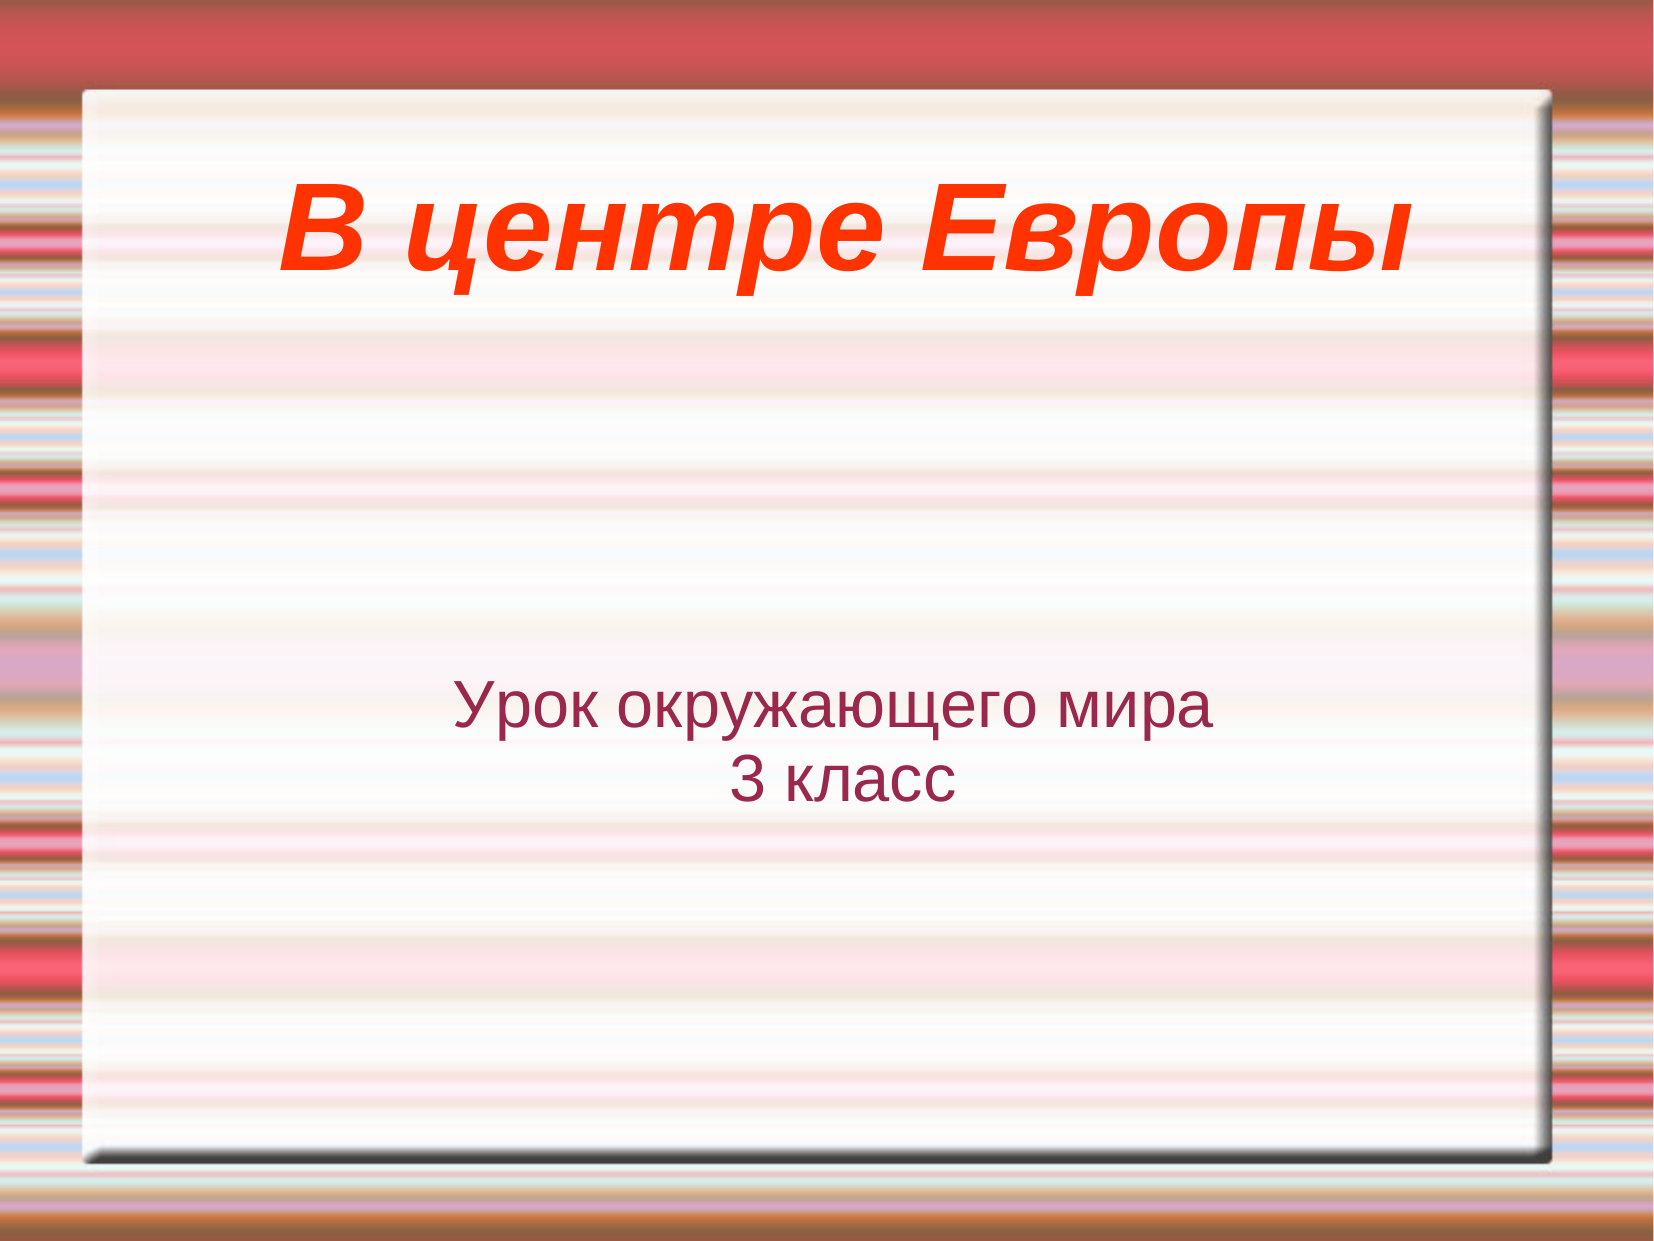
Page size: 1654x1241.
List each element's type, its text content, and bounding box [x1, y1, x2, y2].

title В центре Европы [123, 151, 1536, 443]
subtitle Урок окружающего мира 3 класс [134, 350, 1516, 1133]
picture [0, 0, 1654, 1241]
